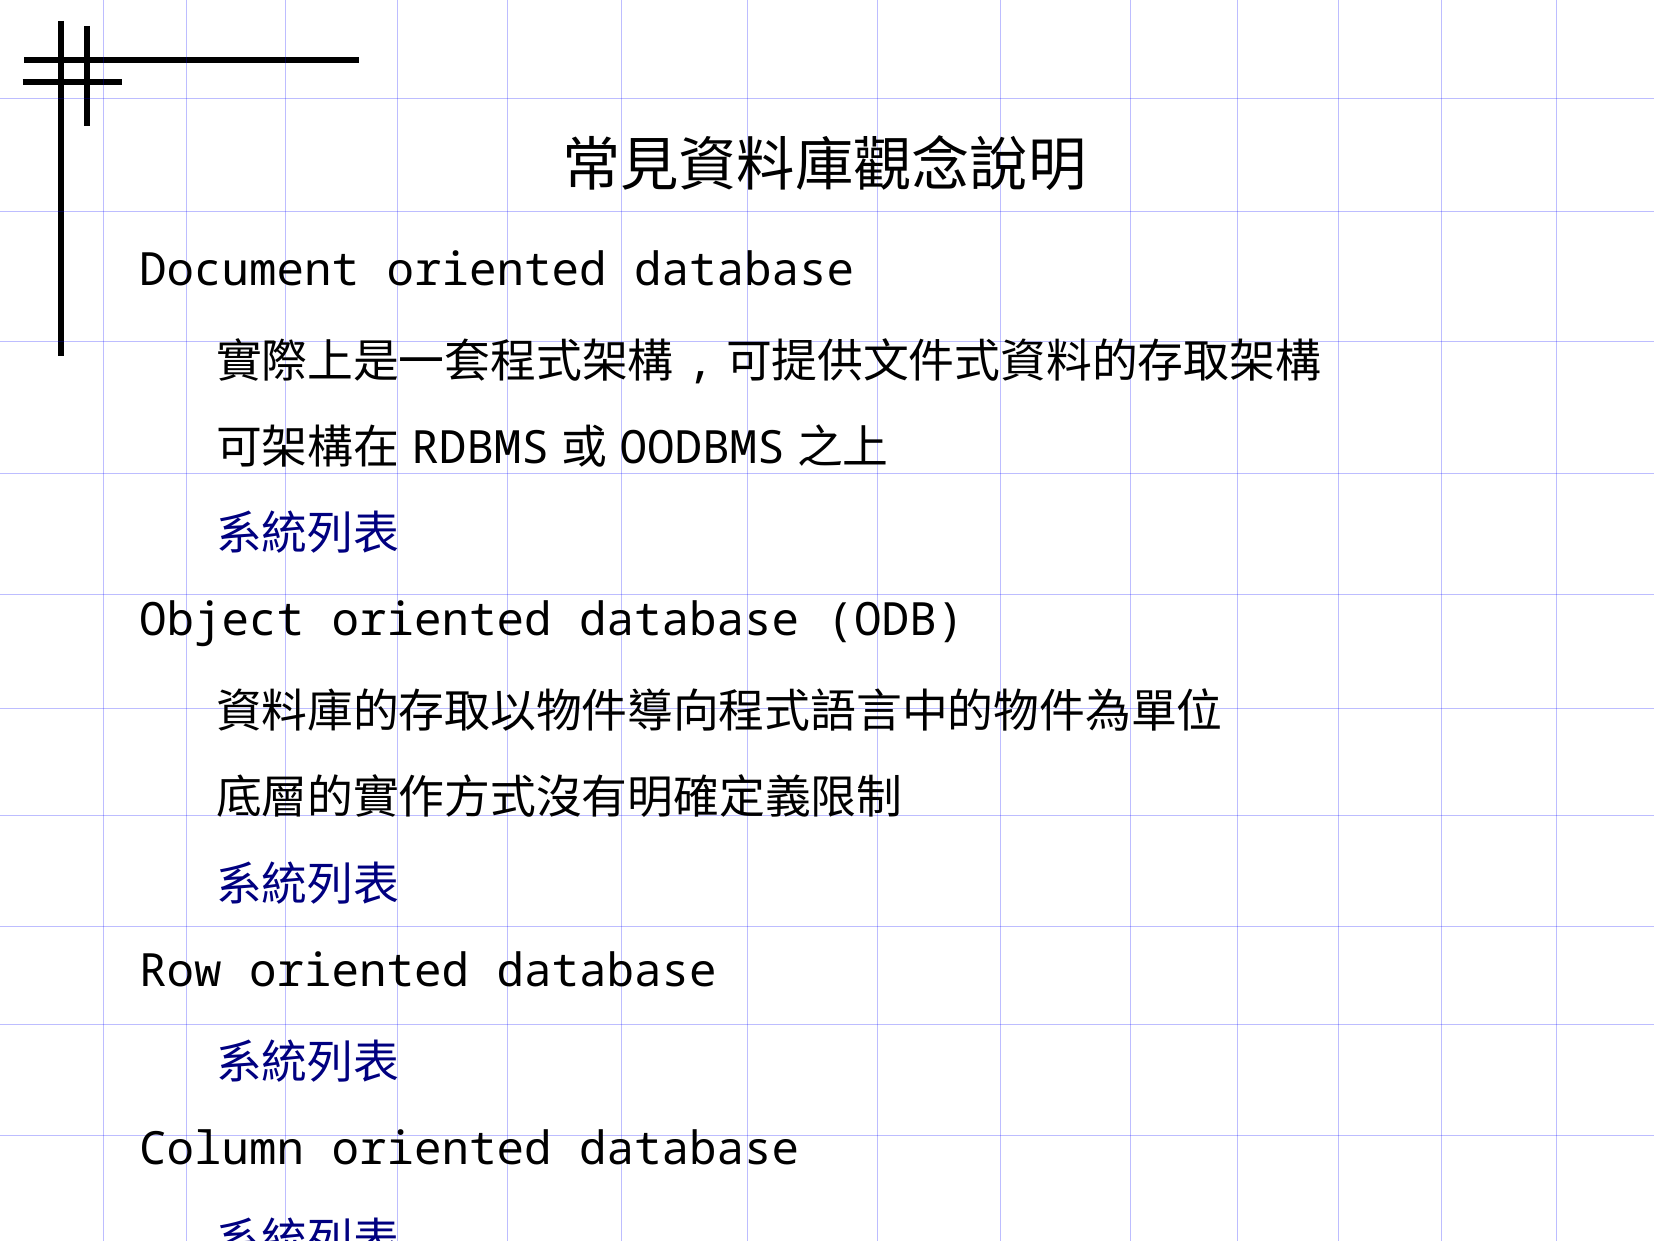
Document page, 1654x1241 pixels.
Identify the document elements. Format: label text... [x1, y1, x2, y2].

list Document oriented database 實際上是一套程式架構,可提供文件式資料的存取架構 可架構在RDBMS或OODBMS之上 系統列表 Object oriented database (ODB) 資料庫的存取以物件導向程式語言中的物件為單位 底層的實作方式沒有明確定義限制 系統列表 Row oriented database 系統列表 Column oriented database 系統列表 [121, 236, 1534, 1211]
title 常見資料庫觀念說明 [118, 59, 1531, 267]
